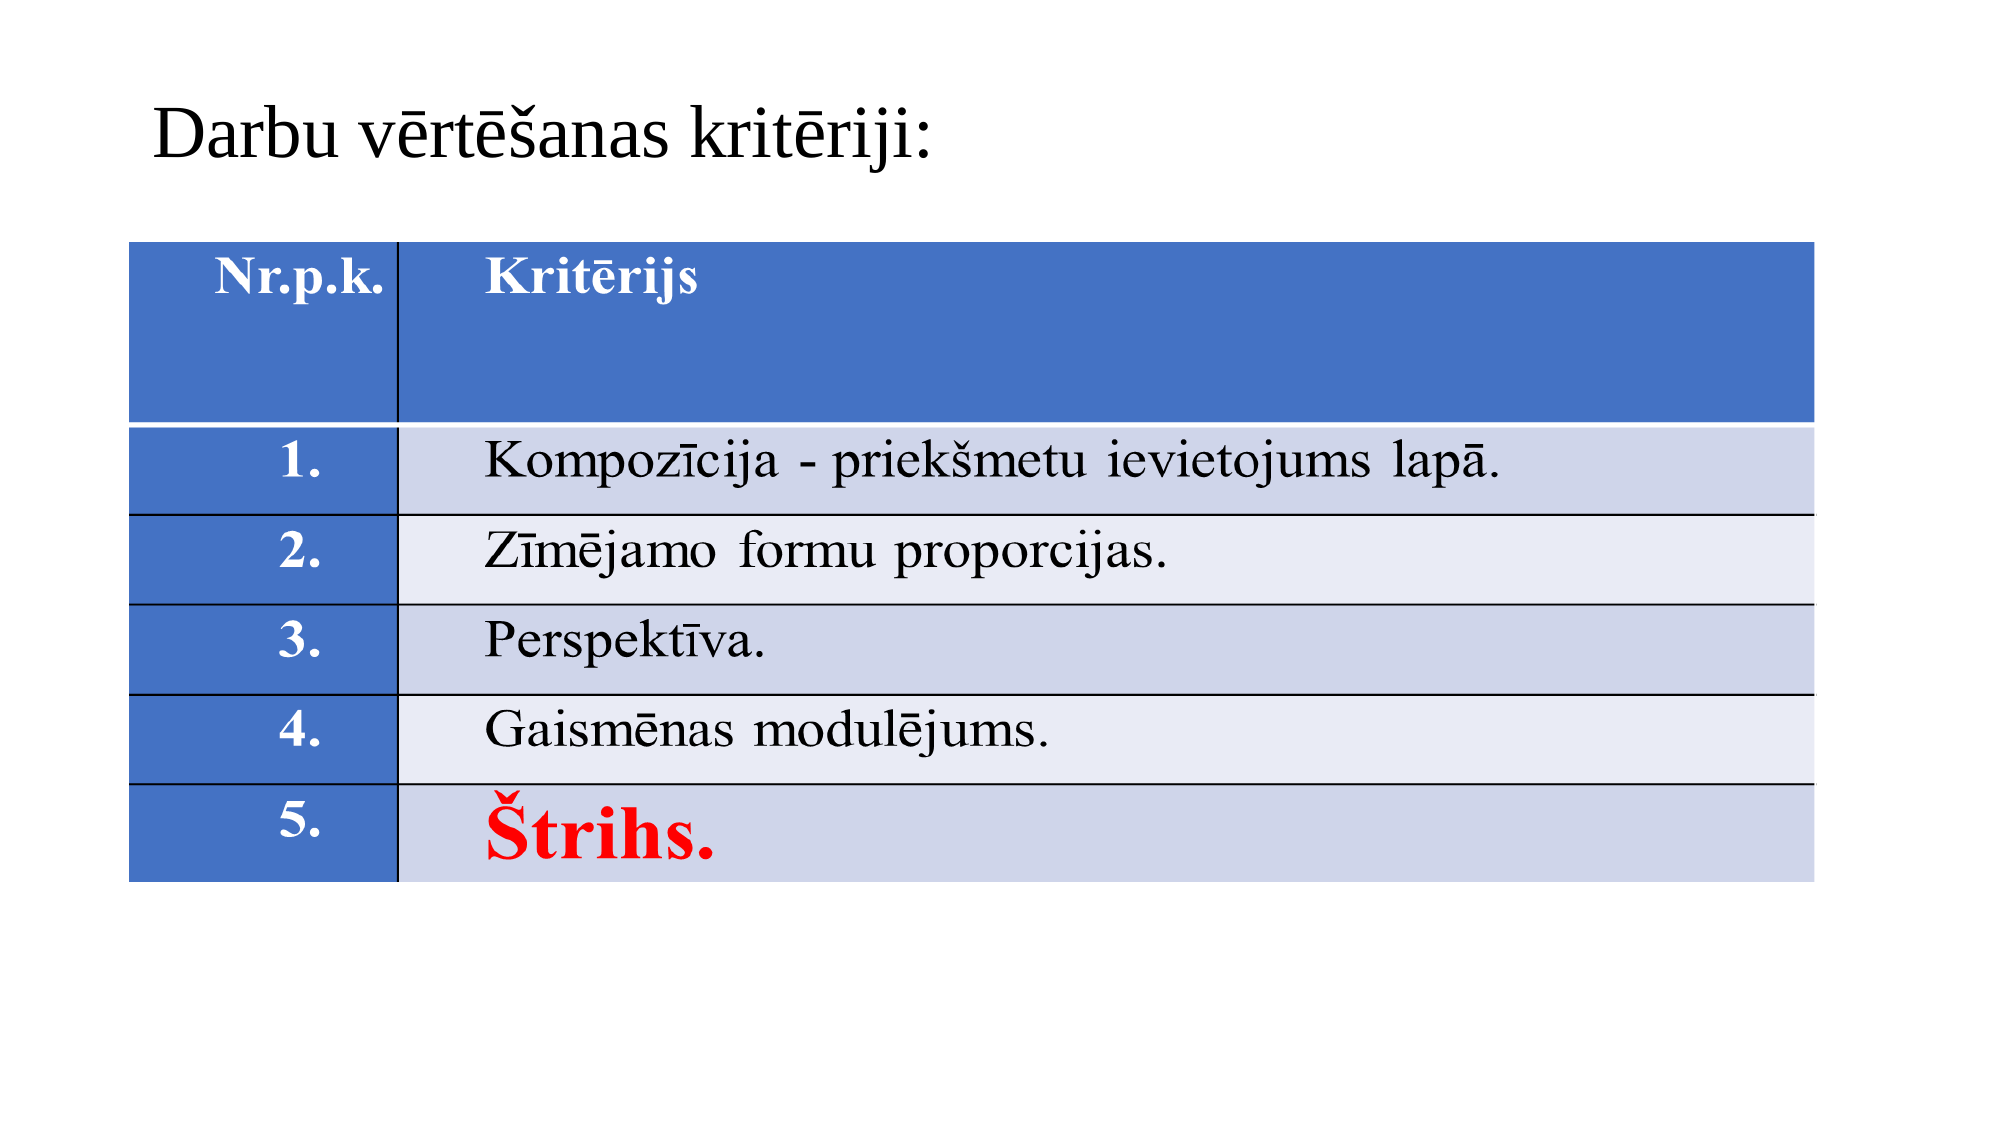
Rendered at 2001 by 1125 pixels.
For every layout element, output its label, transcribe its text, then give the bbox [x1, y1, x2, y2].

picture [127, 225, 1818, 922]
title Darbu vērtēšanas kritēriji: [137, 59, 1863, 208]
